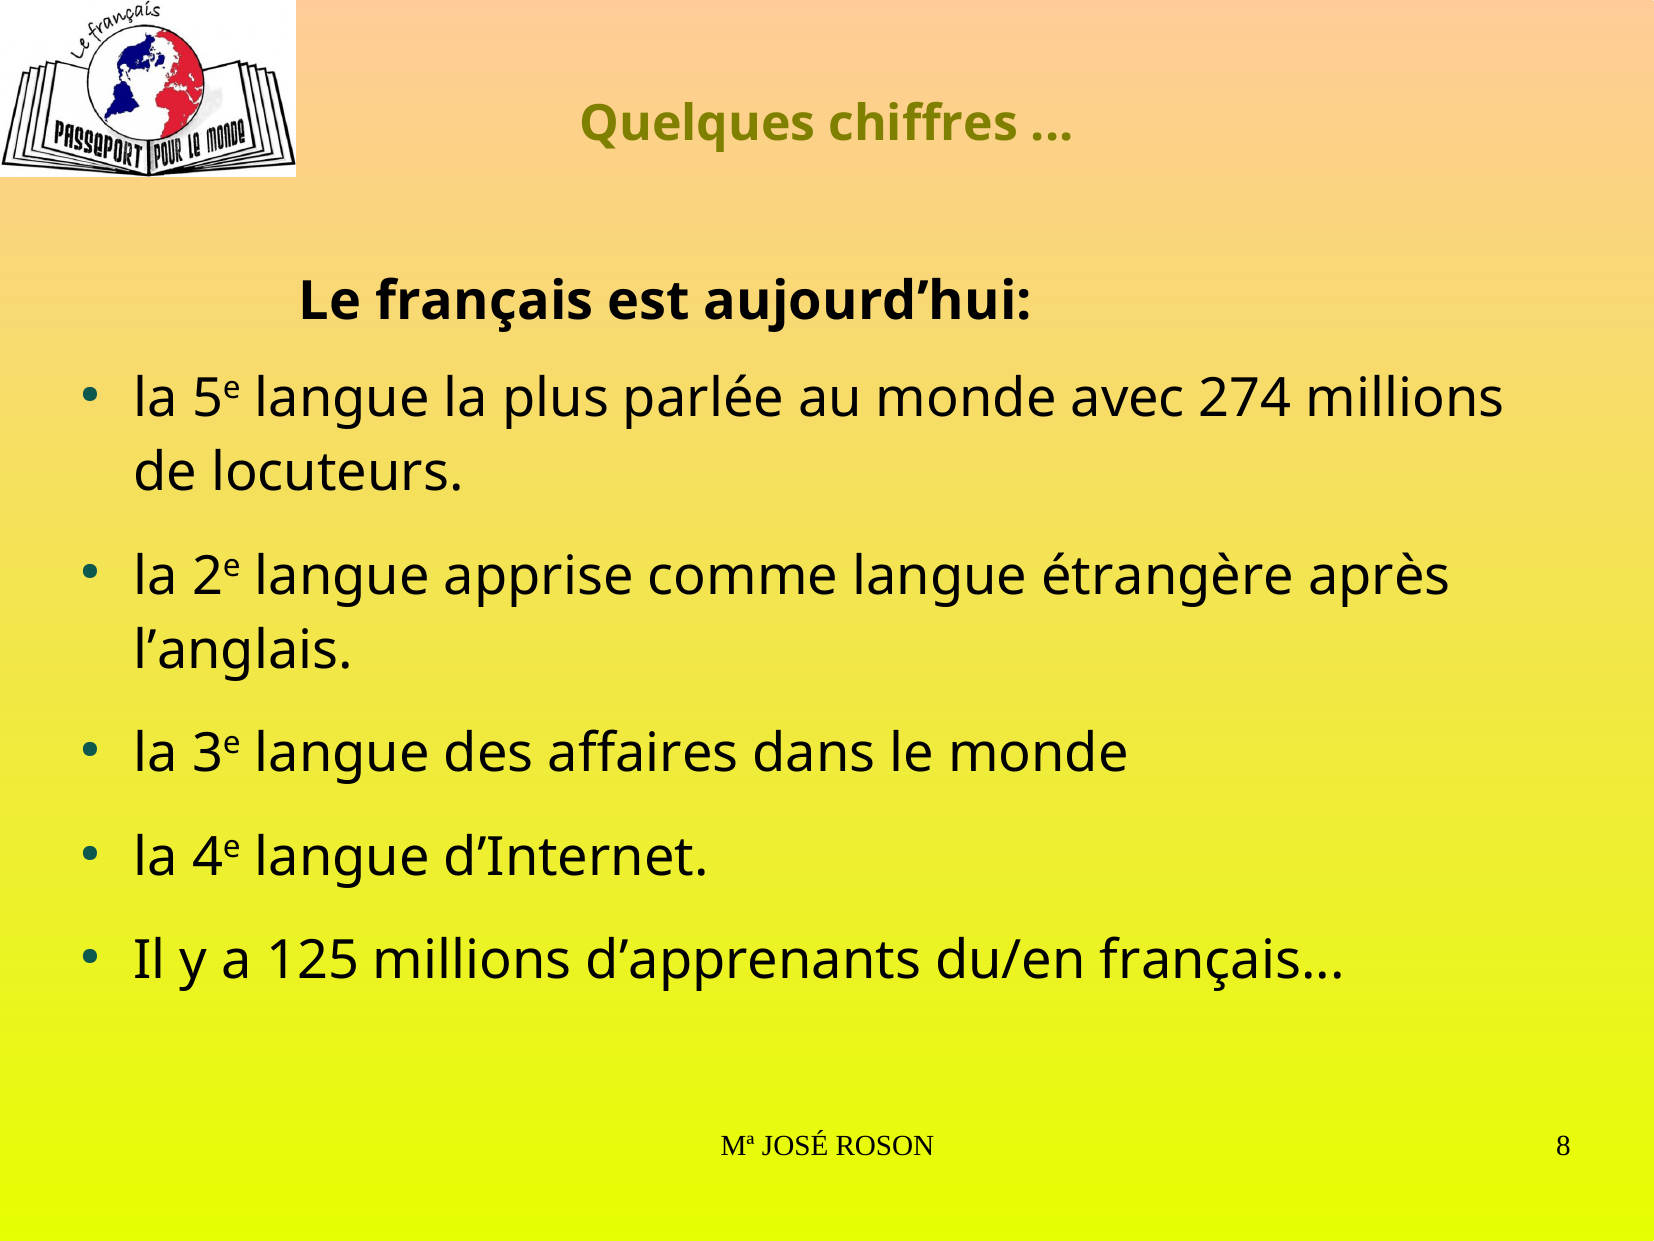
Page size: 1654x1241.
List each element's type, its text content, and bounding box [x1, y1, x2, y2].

picture [0, 0, 296, 177]
title Quelques chiffres ... [82, 18, 1571, 224]
list Le français est aujourd’hui: la 5e langue la plus parlée au monde avec 274 millions de locuteurs. la 2e langue apprise comme langue étrangère après l’anglais. la 3e langue des affaires dans le monde la 4e langue d’Internet. Il y a 125 millions d’apprenants du/en français... [62, 261, 1551, 1107]
